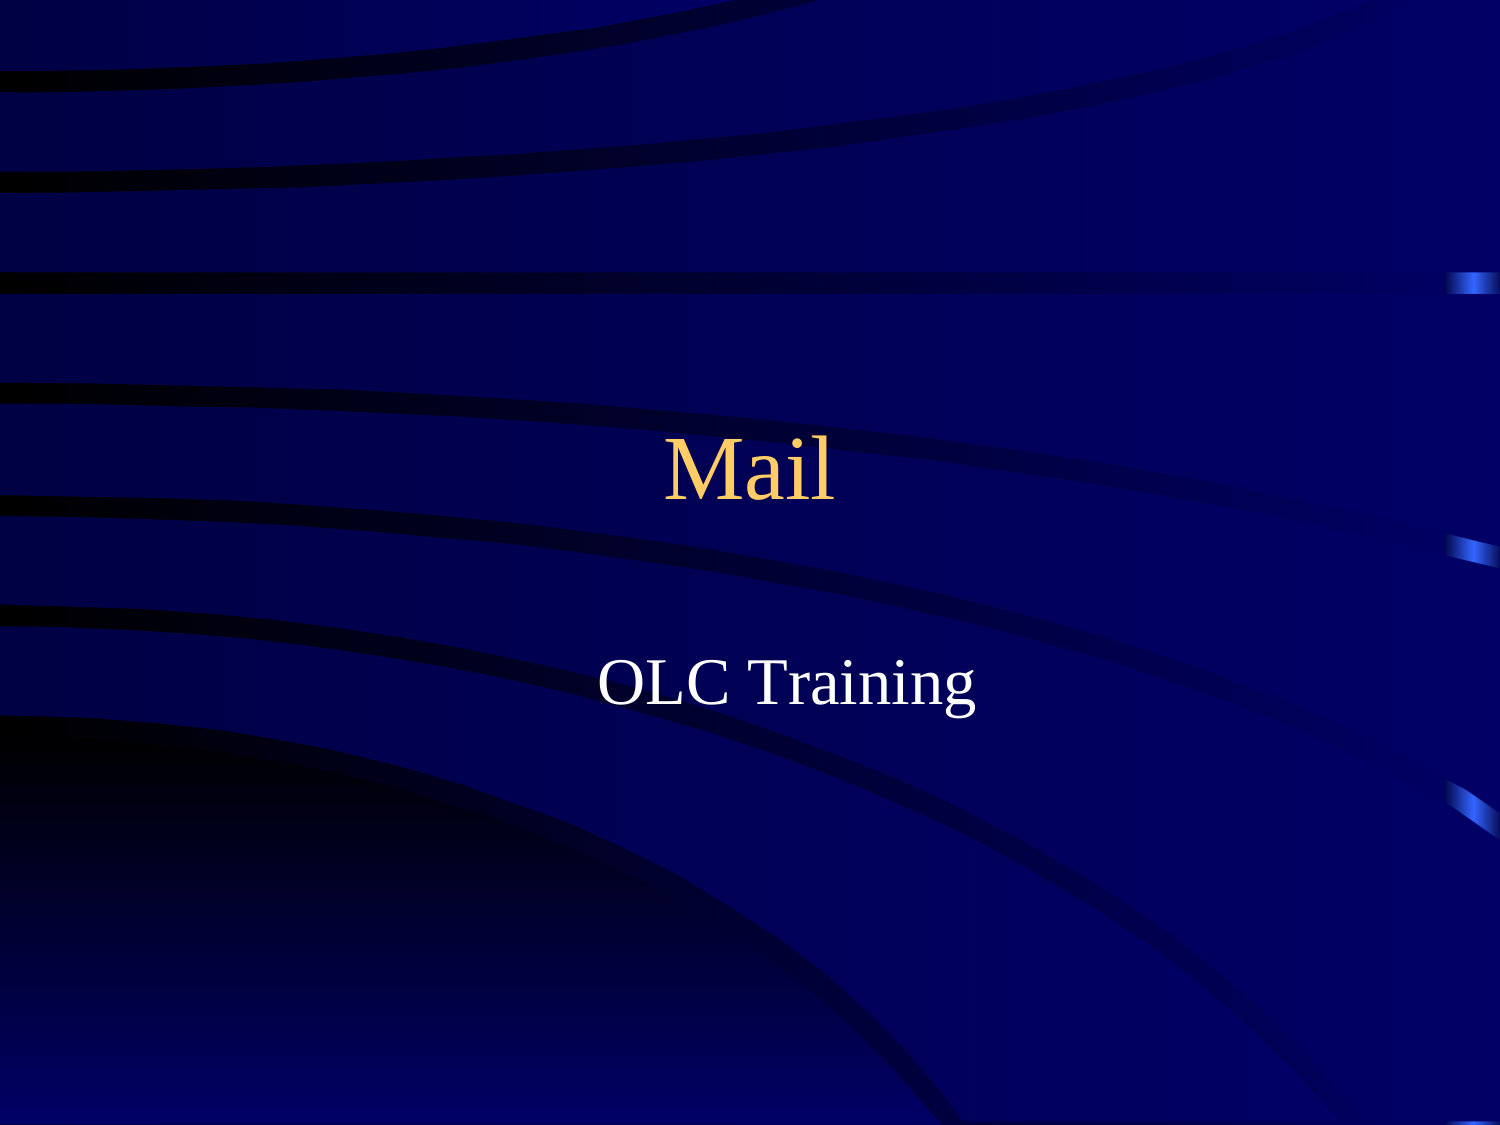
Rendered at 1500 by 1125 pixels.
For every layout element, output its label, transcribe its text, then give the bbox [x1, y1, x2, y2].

title Mail [112, 374, 1388, 563]
subtitle OLC Training [225, 637, 1276, 926]
